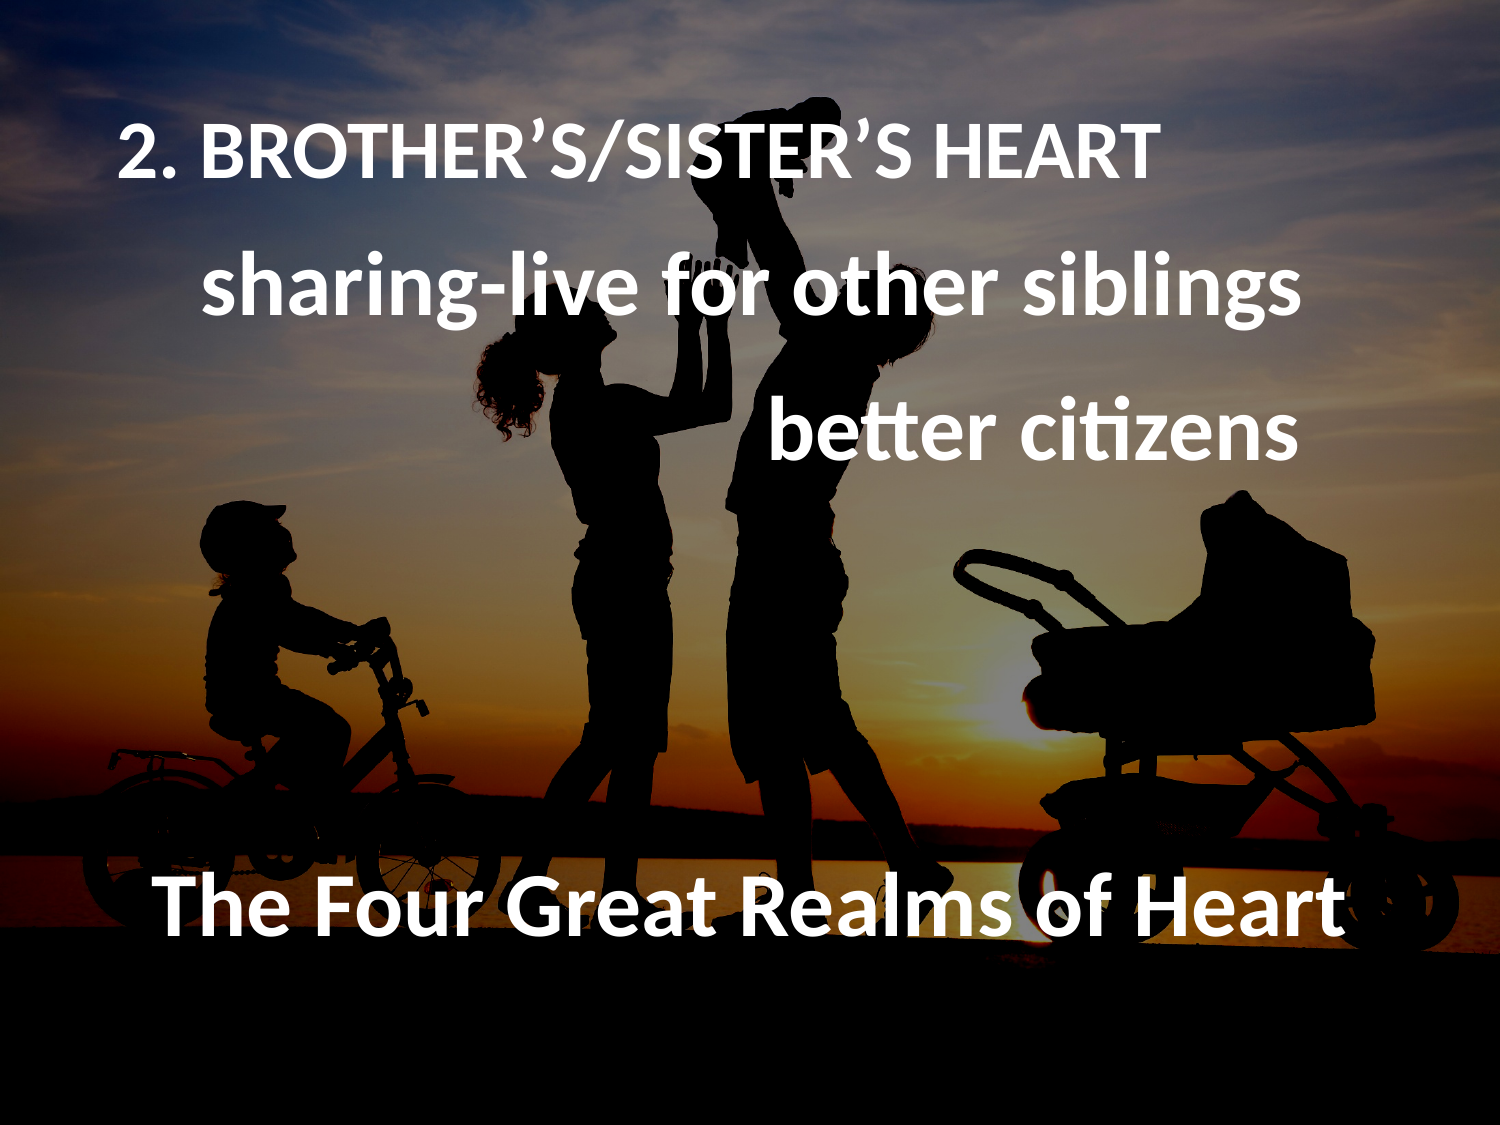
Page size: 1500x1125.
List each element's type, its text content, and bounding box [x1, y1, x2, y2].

text_box 2. BROTHER’S/SISTER’S HEART [101, 87, 1189, 204]
picture [0, 0, 1500, 1000]
text_box better citizens [751, 361, 1324, 488]
text_box The Four Great Realms of Heart [112, 837, 1388, 988]
text_box sharing-live for other siblings [185, 216, 1330, 343]
